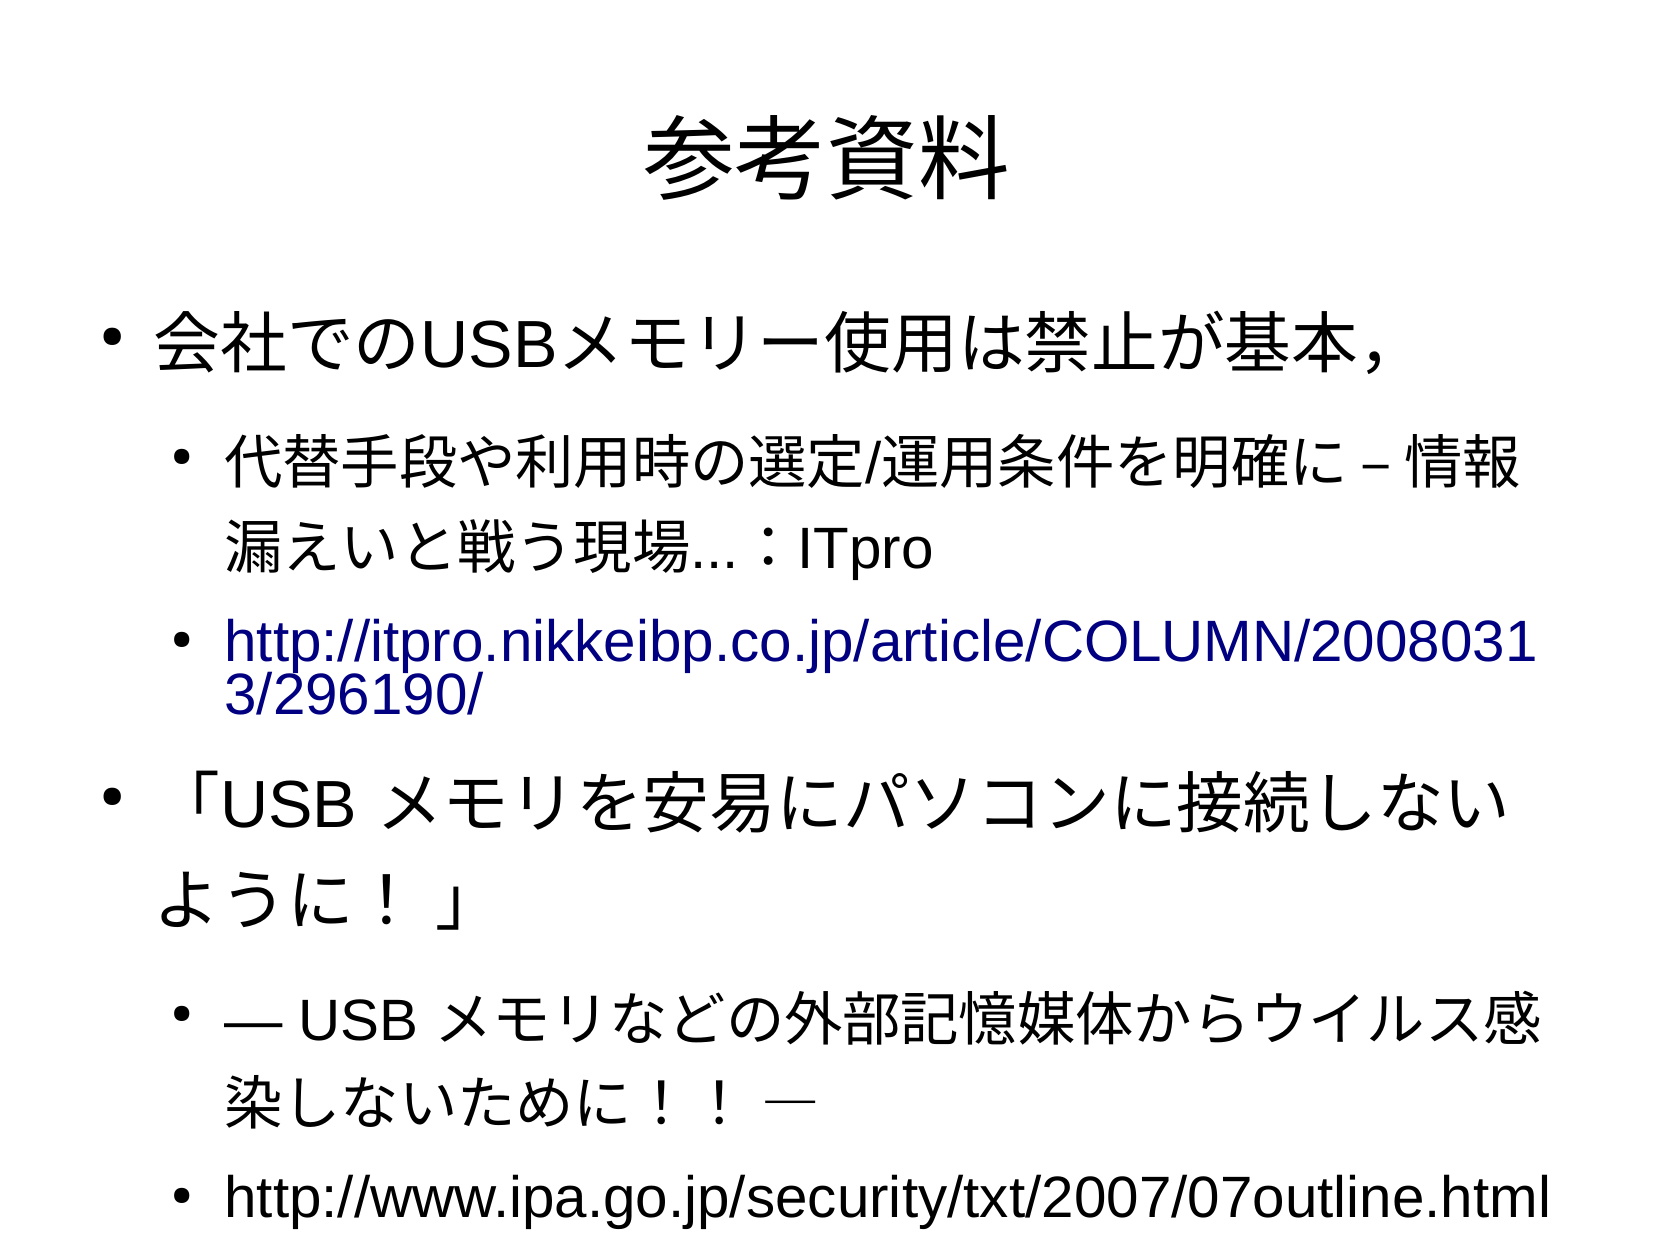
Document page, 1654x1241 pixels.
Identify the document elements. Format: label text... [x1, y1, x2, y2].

title 参考資料 [82, 56, 1571, 250]
list 会社でのUSBメモリー使用は禁止が基本， 代替手段や利用時の選定/運用条件を明確に – 情報漏えいと戦う現場...：ITpro http://itpro.nikkeibp.co.jp/article/COLUMN/20080313/296190/ 「USB メモリを安易にパソコンに接続しないように！ 」 — USB メモリなどの外部記憶媒体からウイルス感染しないために！！ — http://www.ipa.go.jp/security/txt/2007/07outline.html [82, 290, 1571, 1111]
